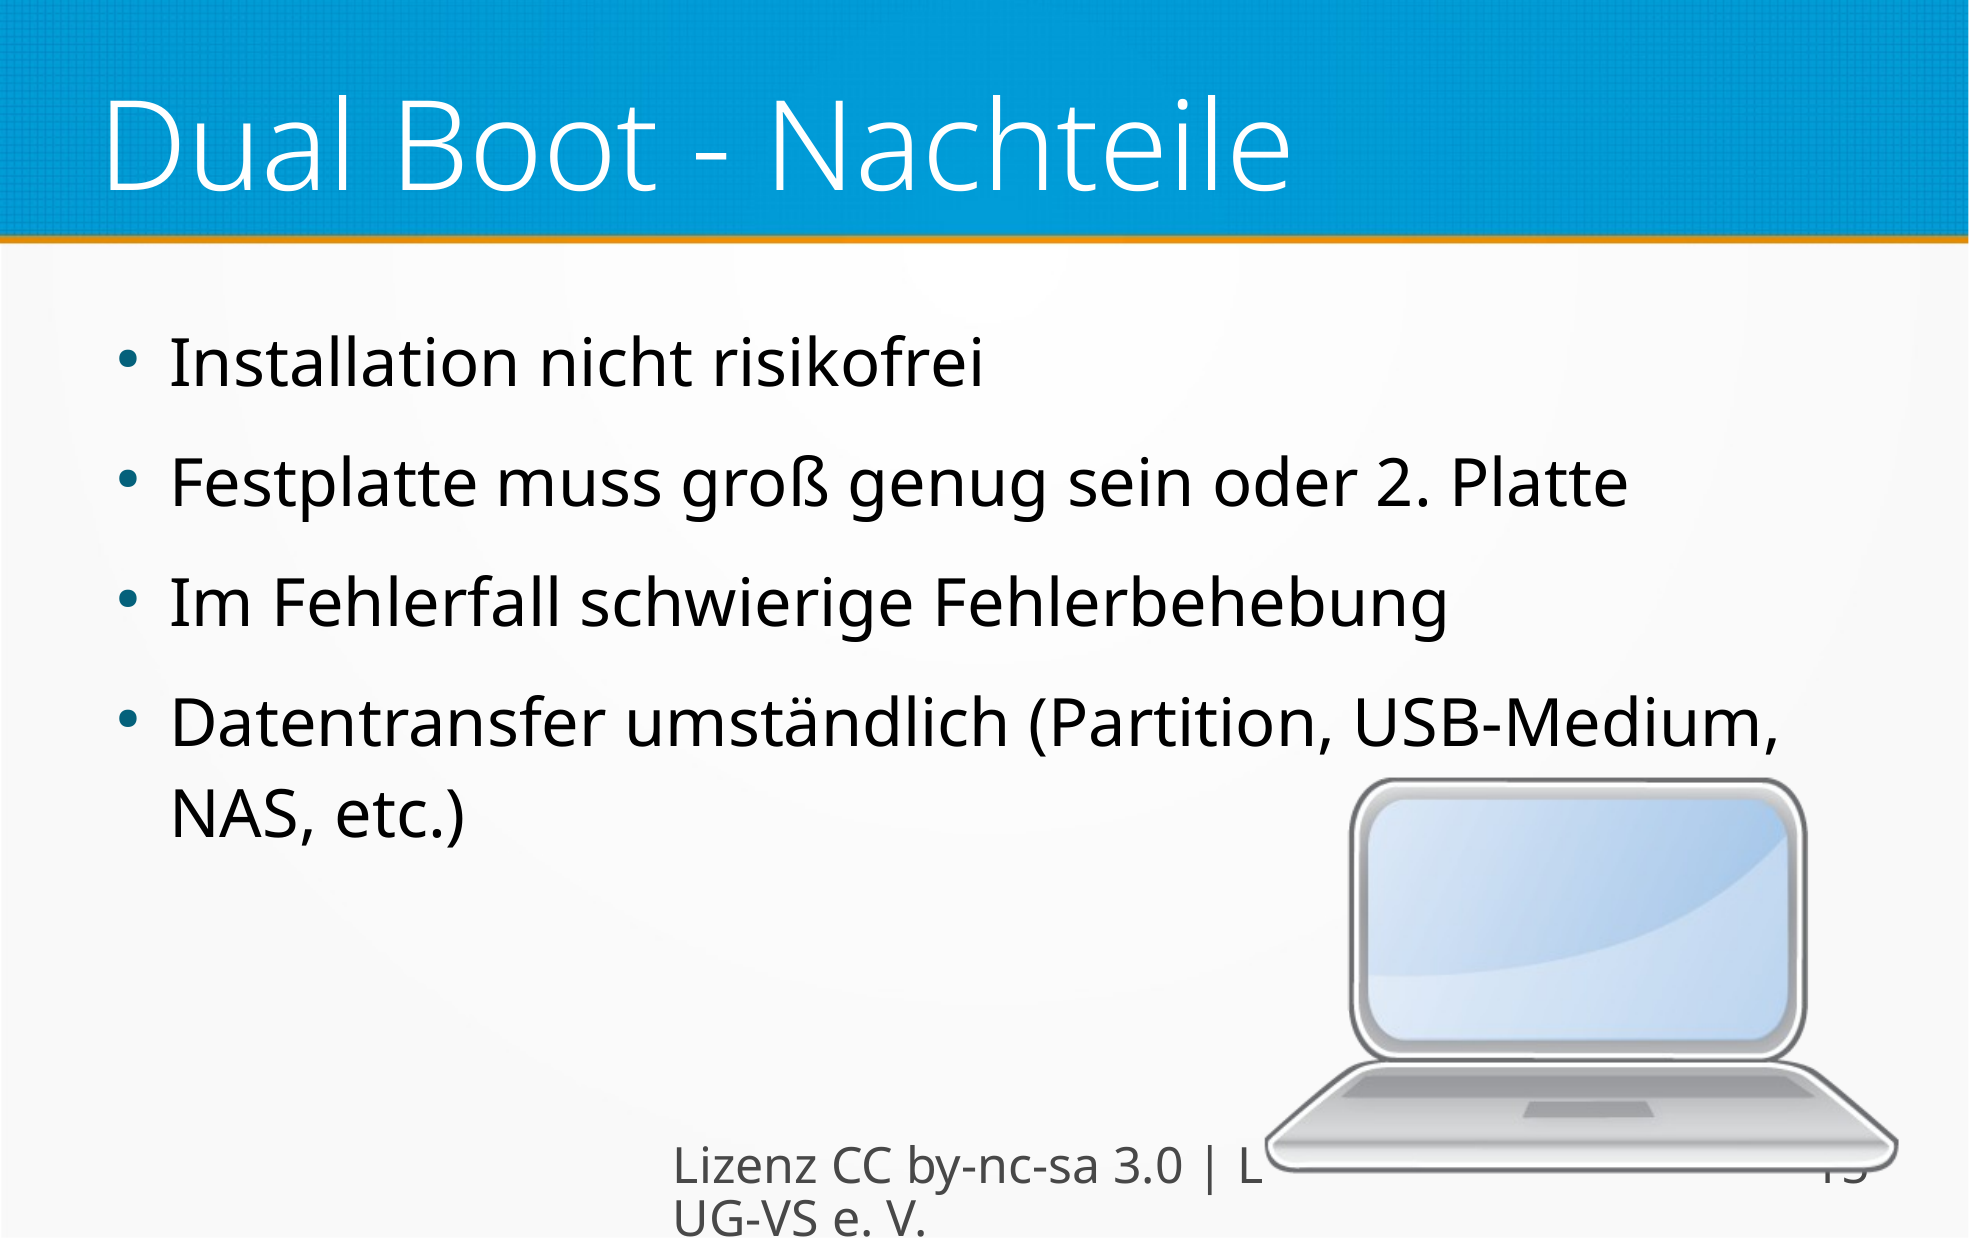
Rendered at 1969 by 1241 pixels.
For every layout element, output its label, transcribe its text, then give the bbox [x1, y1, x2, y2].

title Dual Boot - Nachteile [98, 19, 1870, 227]
list Installation nicht risikofrei Festplatte muss groß genug sein oder 2. Platte Im Fehlerfall schwierige Fehlerbehebung Datentransfer umständlich (Partition, USB-Medium, NAS, etc.) [98, 315, 1861, 1081]
picture [0, 233, 1969, 1241]
